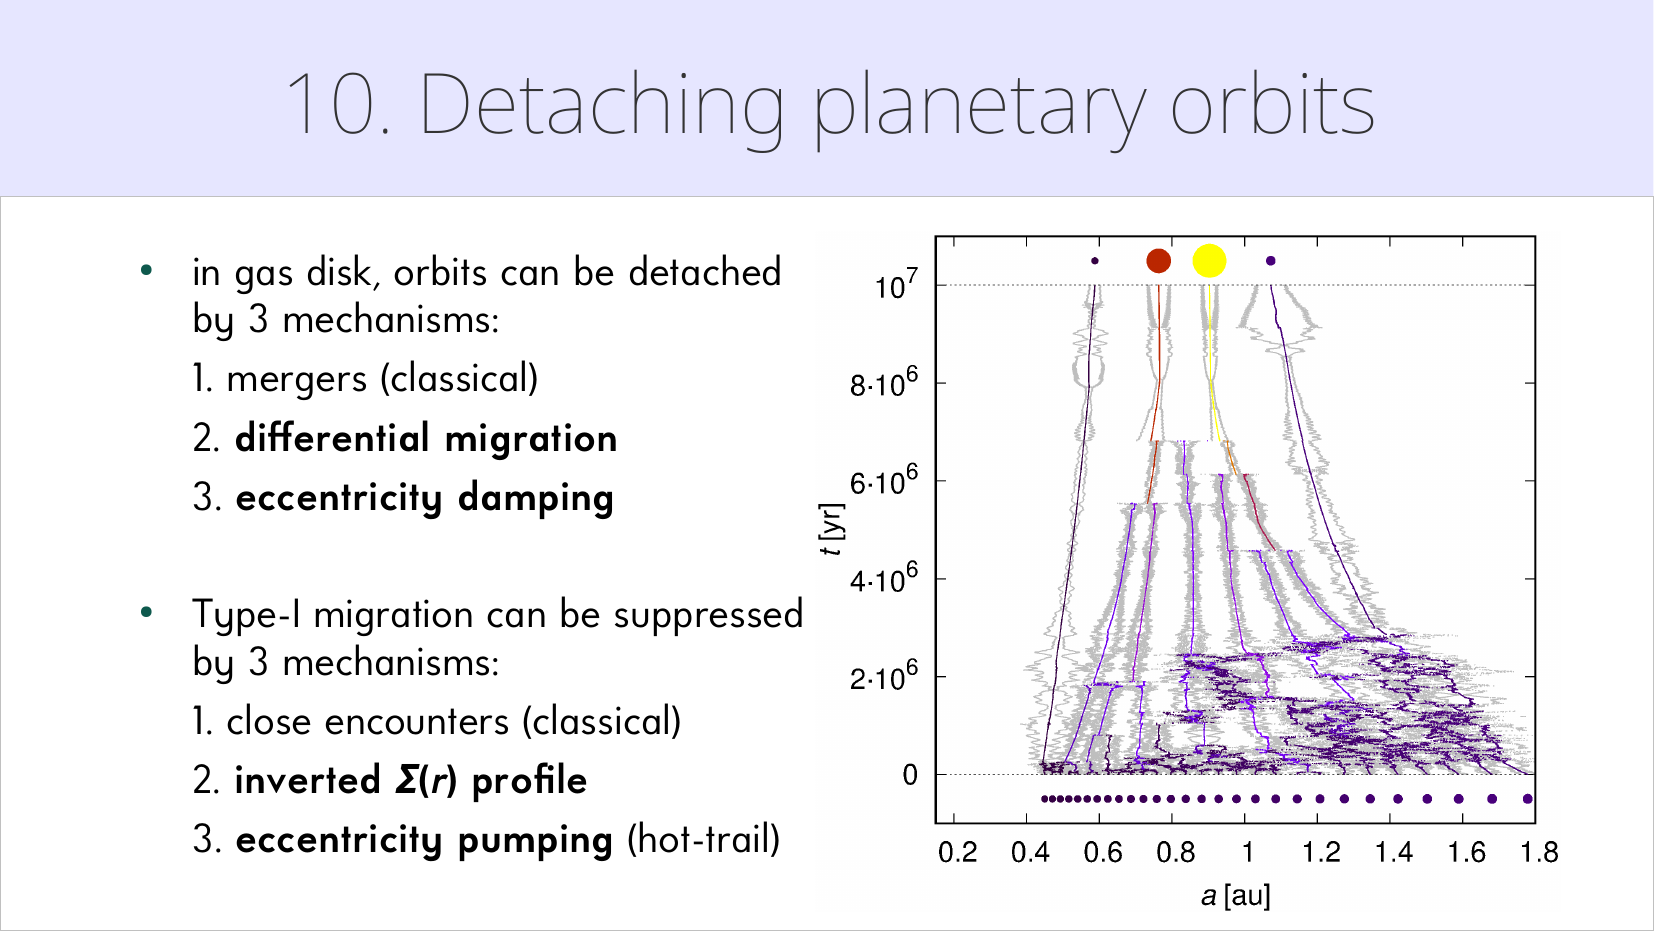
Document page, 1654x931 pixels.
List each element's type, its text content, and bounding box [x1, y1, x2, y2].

title 10. Detaching planetary orbits [124, 23, 1537, 179]
picture [815, 231, 1561, 912]
list in gas disk, orbits can be detached by 3 mechanisms: 1. mergers (classical) 2. differential migration 3. eccentricity damping Type-I migration can be suppressed by 3 mechanisms: 1. close encounters (classical) 2. inverted Σ(r) profile 3. eccentricity pumping (hot-trail) [121, 246, 811, 863]
